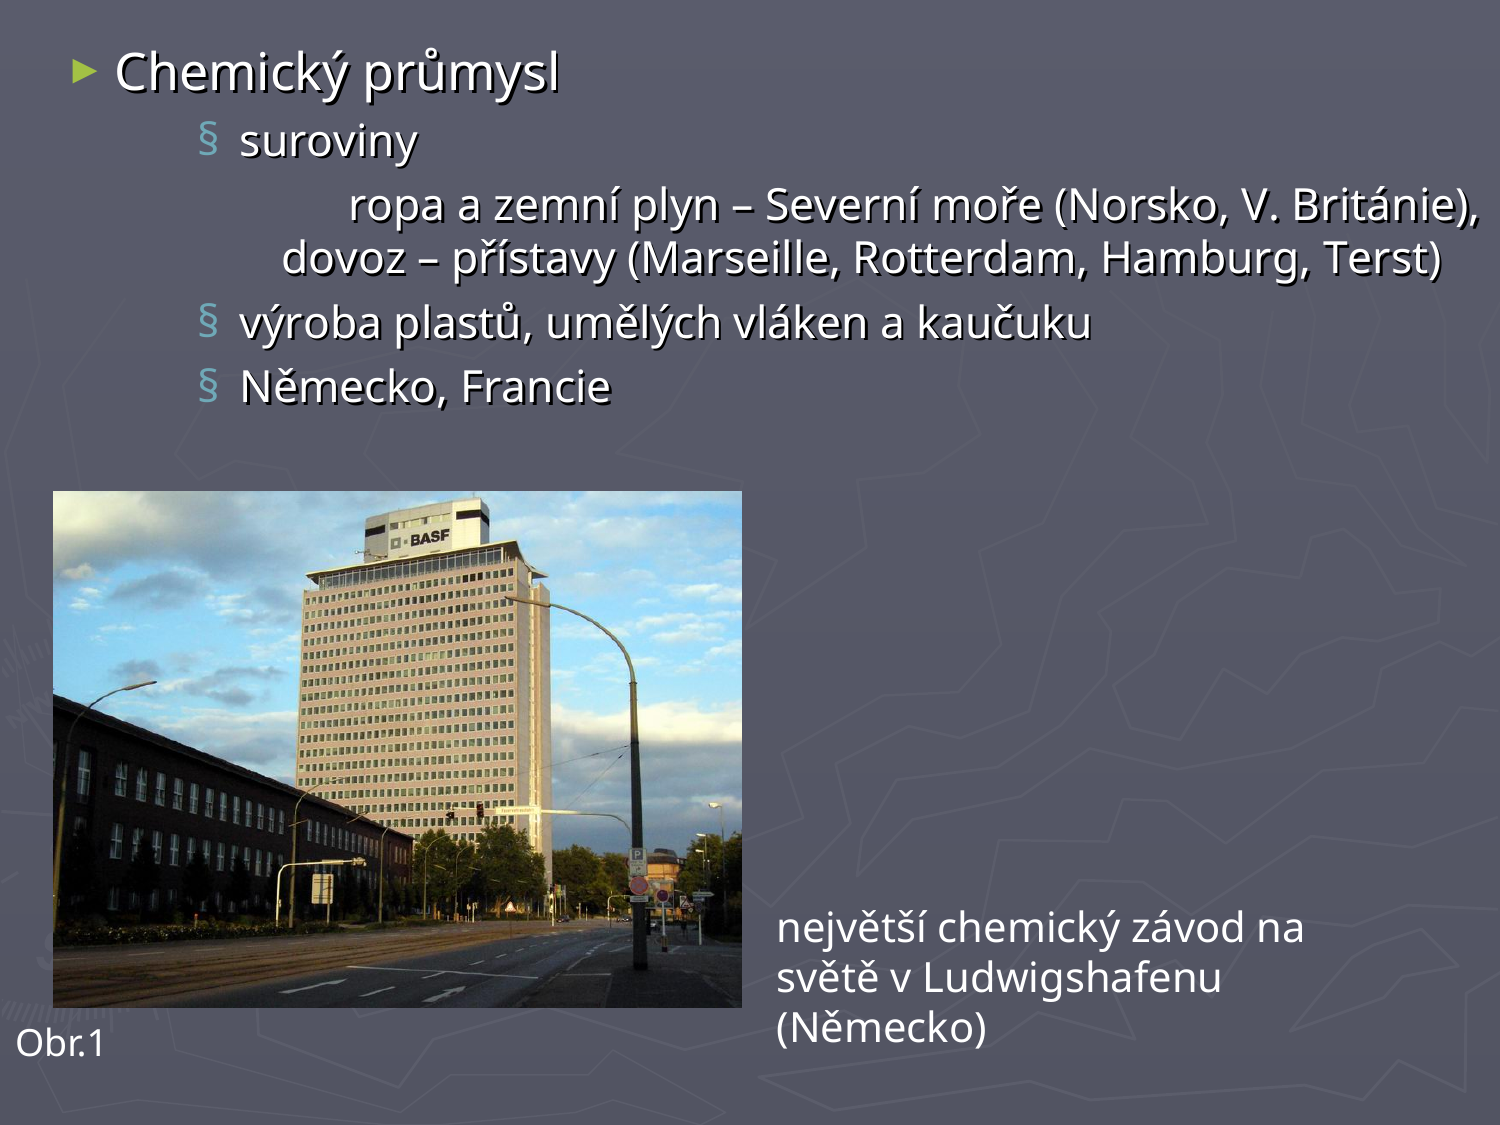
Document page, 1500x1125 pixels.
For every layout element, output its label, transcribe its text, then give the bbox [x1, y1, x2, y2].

list Chemický průmysl suroviny ropa a zemní plyn – Severní moře (Norsko, V. Británie), dovoz – přístavy (Marseille, Rotterdam, Hamburg, Terst) výroba plastů, umělých vláken a kaučuku Německo, Francie [49, 31, 1500, 469]
text_box Obr.1 [0, 1011, 160, 1072]
picture [53, 491, 742, 1008]
text_box největší chemický závod na světě v Ludwigshafenu (Německo) [761, 893, 1424, 1009]
